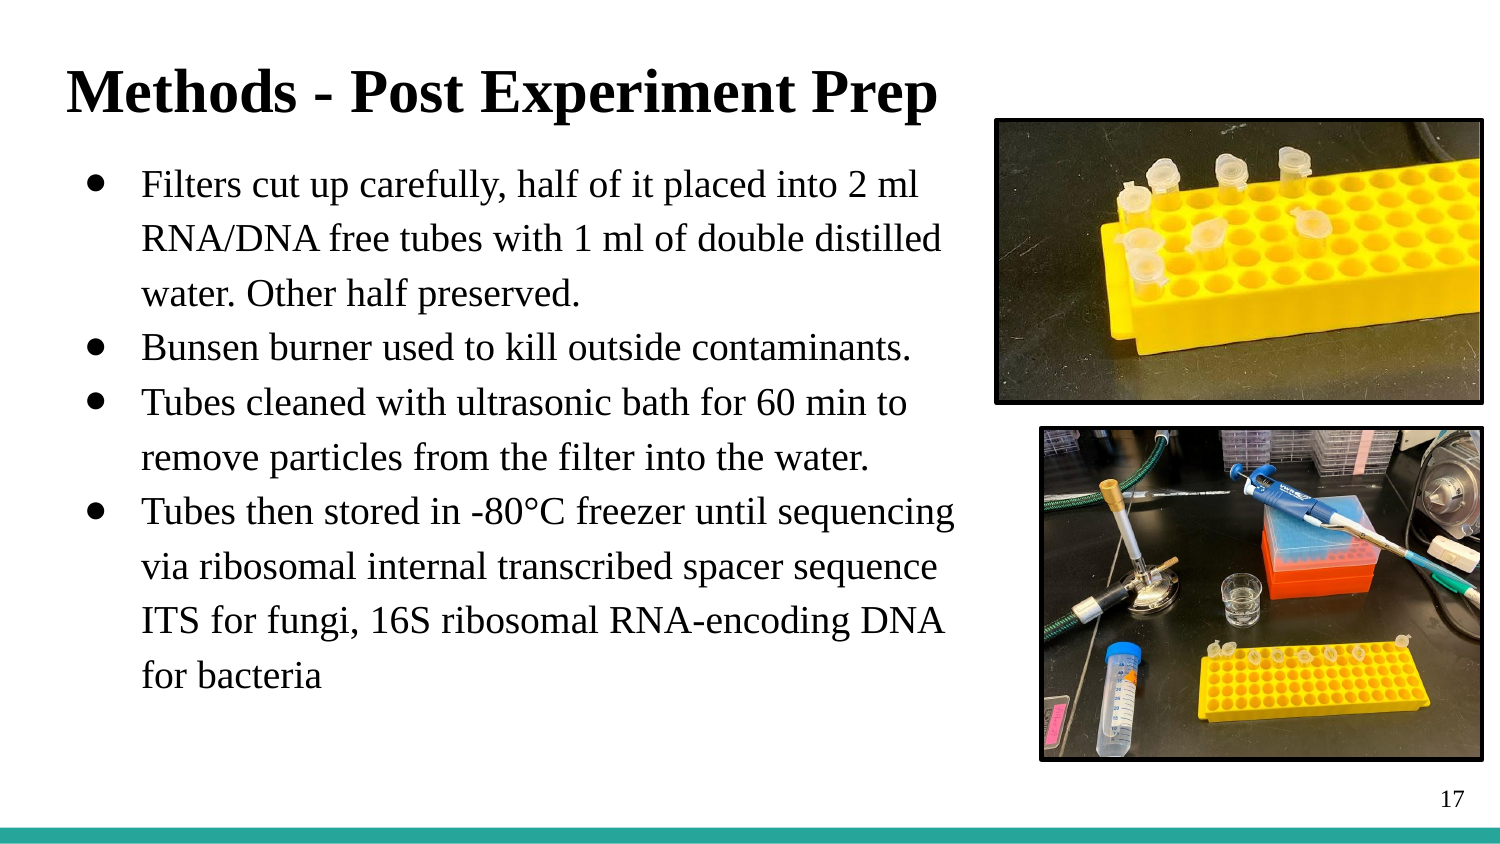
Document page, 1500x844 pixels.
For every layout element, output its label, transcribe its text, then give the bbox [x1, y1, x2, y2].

list Filters cut up carefully, half of it placed into 2 ml RNA/DNA free tubes with 1 ml of double distilled water. Other half preserved. Bunsen burner used to kill outside contaminants. Tubes cleaned with ultrasonic bath for 60 min to remove particles from the filter into the water. Tubes then stored in -80°C freezer until sequencing via ribosomal internal transcribed spacer sequence ITS for fungi, 16S ribosomal RNA-encoding DNA for bacteria [51, 135, 1013, 693]
picture [998, 122, 1480, 401]
picture [1043, 430, 1480, 758]
slide_number <number> [1389, 764, 1480, 830]
title Methods - Post Experiment Prep [51, 34, 1449, 135]
